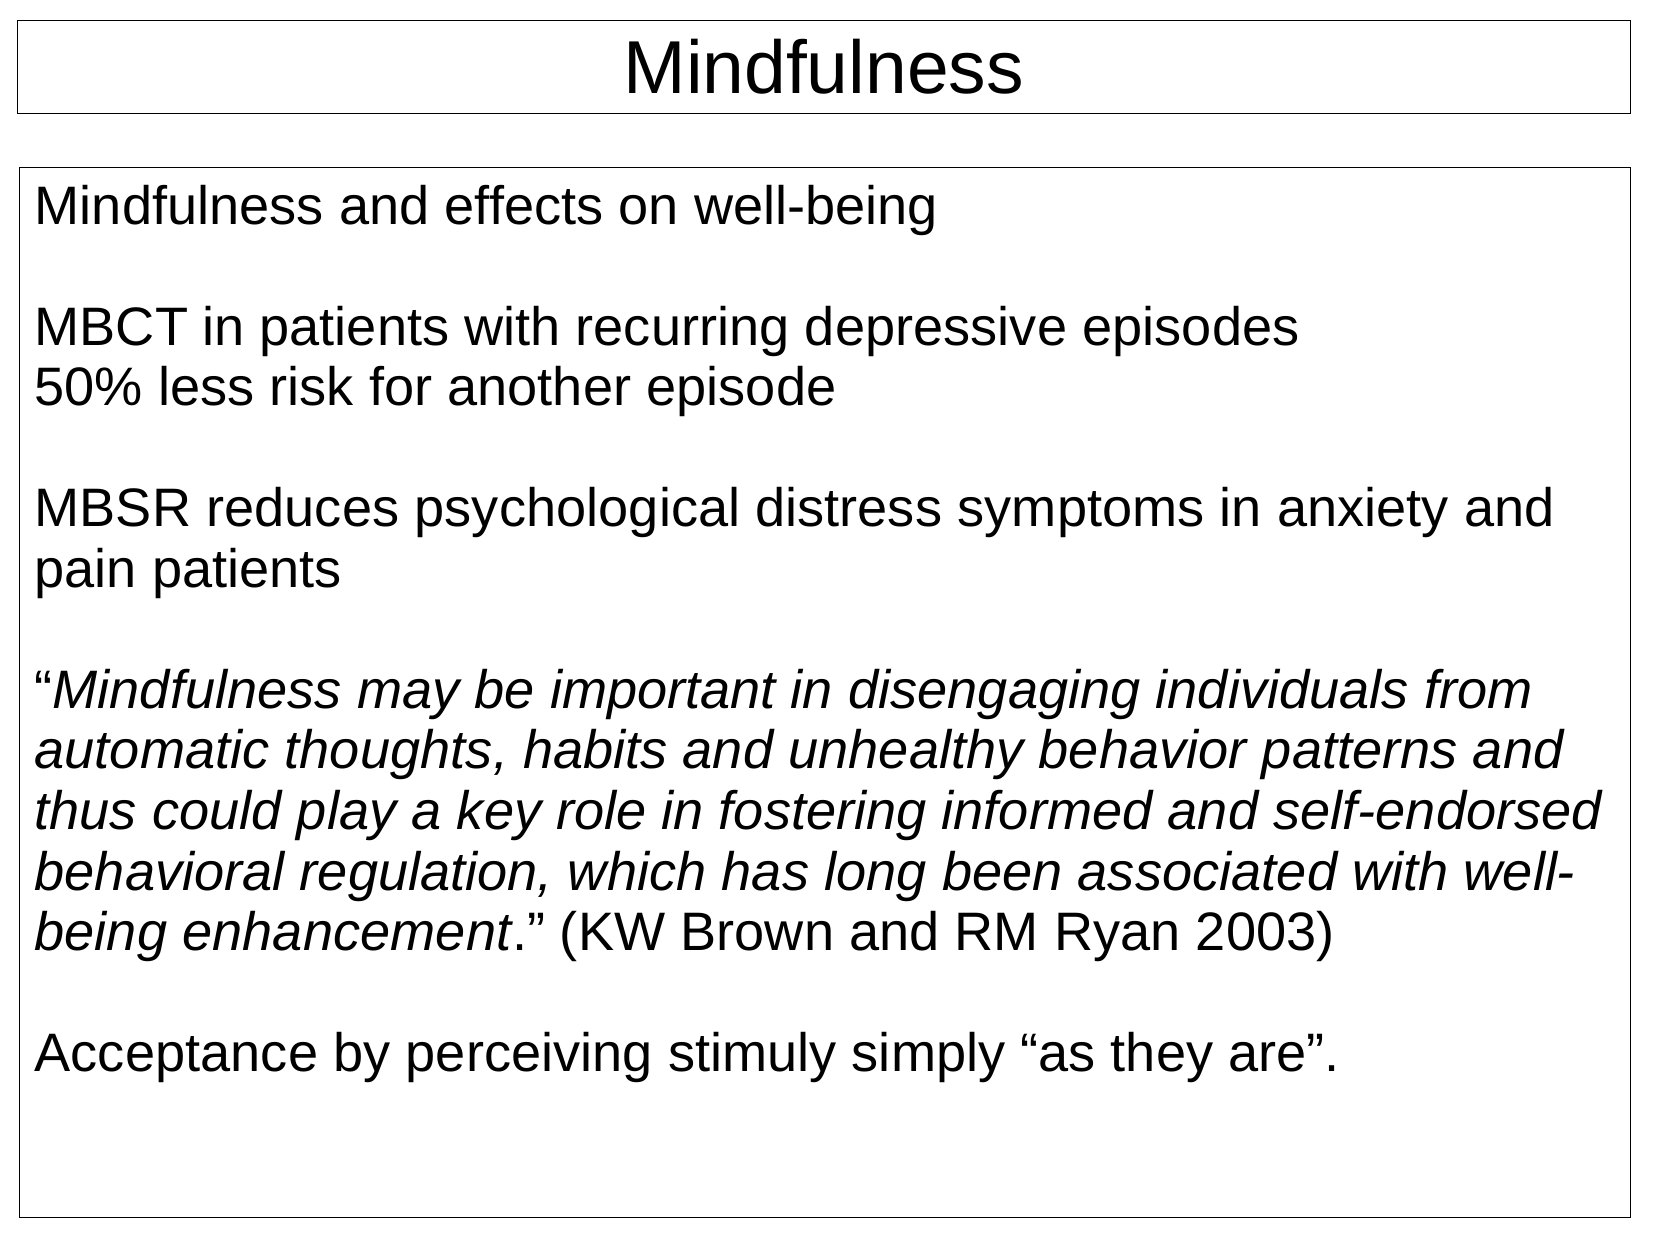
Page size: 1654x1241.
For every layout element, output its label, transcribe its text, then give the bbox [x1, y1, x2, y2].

title Mindfulness [17, 20, 1631, 114]
text_box Mindfulness and effects on well-being MBCT in patients with recurring depressive episodes 50% less risk for another episode MBSR reduces psychological distress symptoms in anxiety and pain patients “Mindfulness may be important in disengaging individuals from automatic thoughts, habits and unhealthy behavior patterns and thus could play a key role in fostering informed and self-endorsed behavioral regulation, which has long been associated with well-being enhancement.” (KW Brown and RM Ryan 2003) Acceptance by perceiving stimuly simply “as they are”. [19, 167, 1631, 1218]
